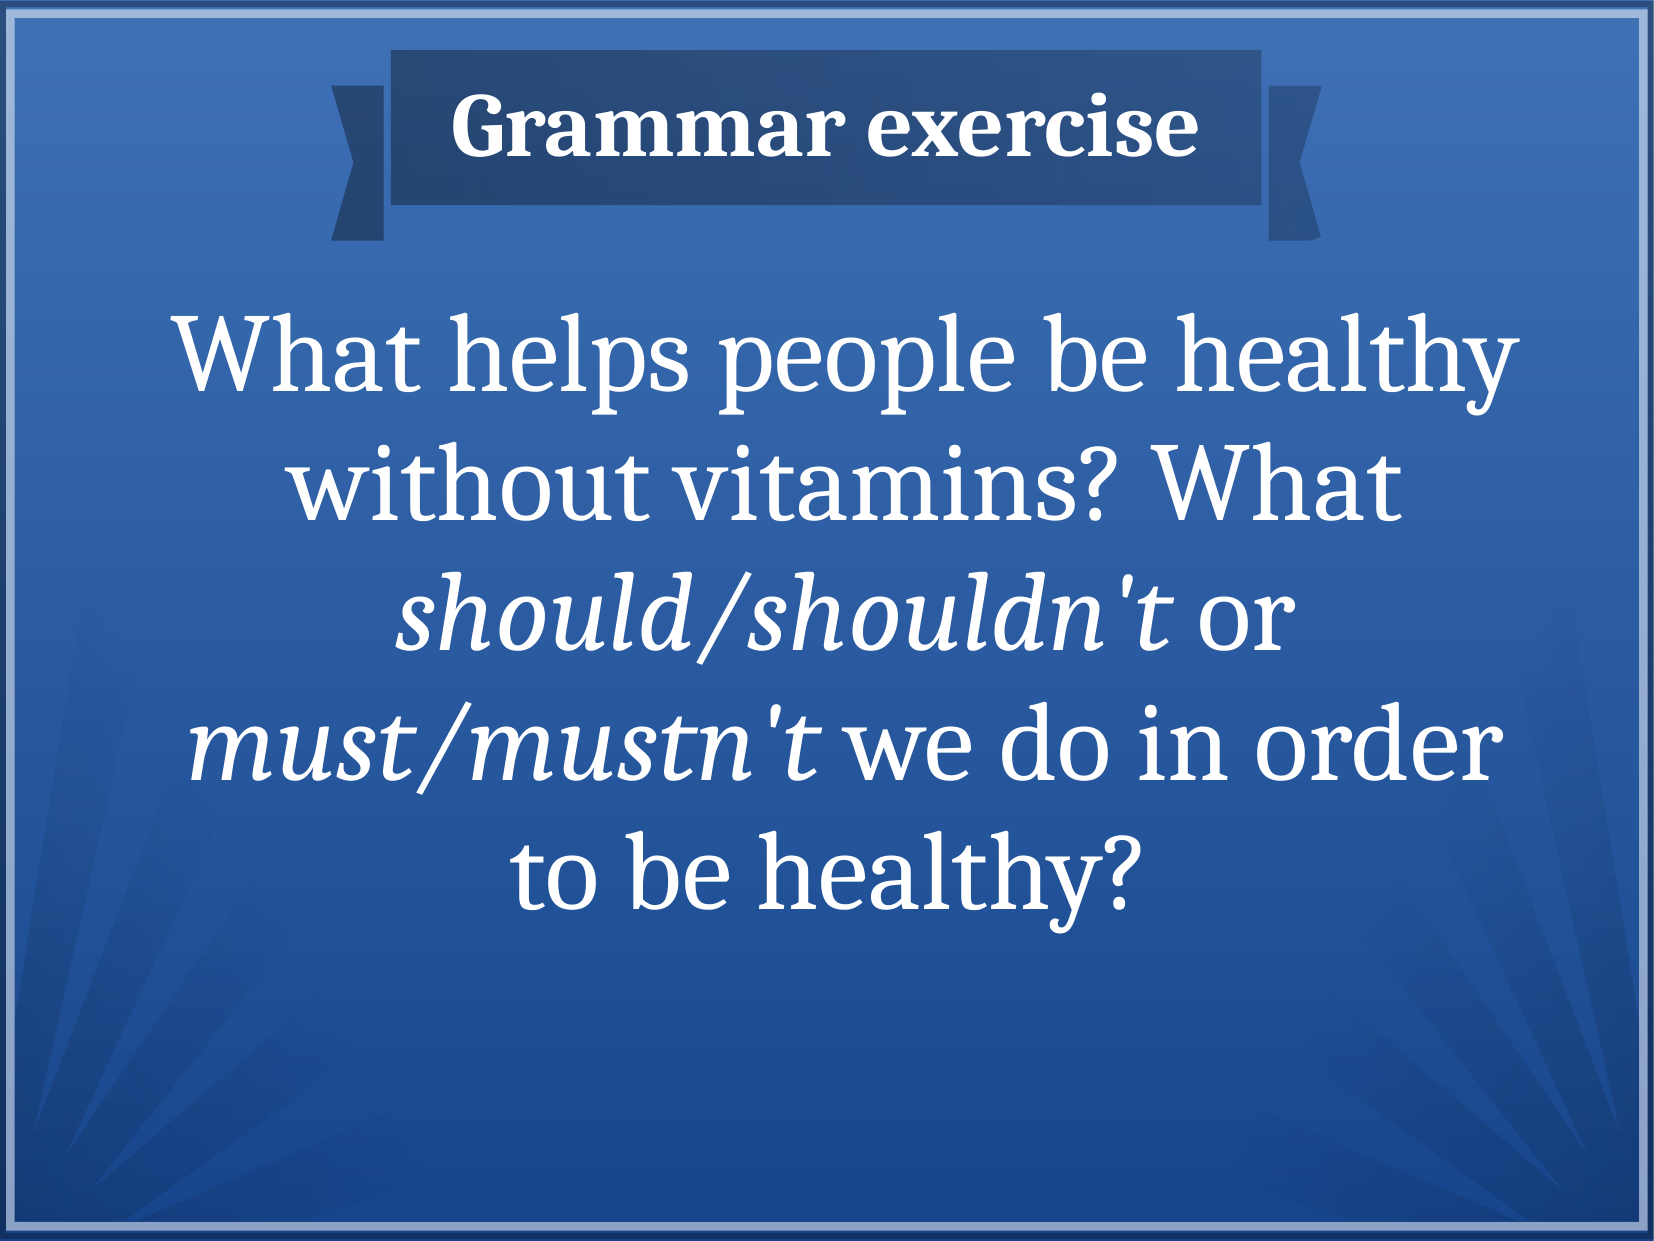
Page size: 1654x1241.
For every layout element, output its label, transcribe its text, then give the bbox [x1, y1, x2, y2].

title Grammar exercise [389, 49, 1264, 205]
list What helps people be healthy without vitamins? What should/shouldn't or must/mustn't we do in order to be healthy? [82, 290, 1538, 1241]
